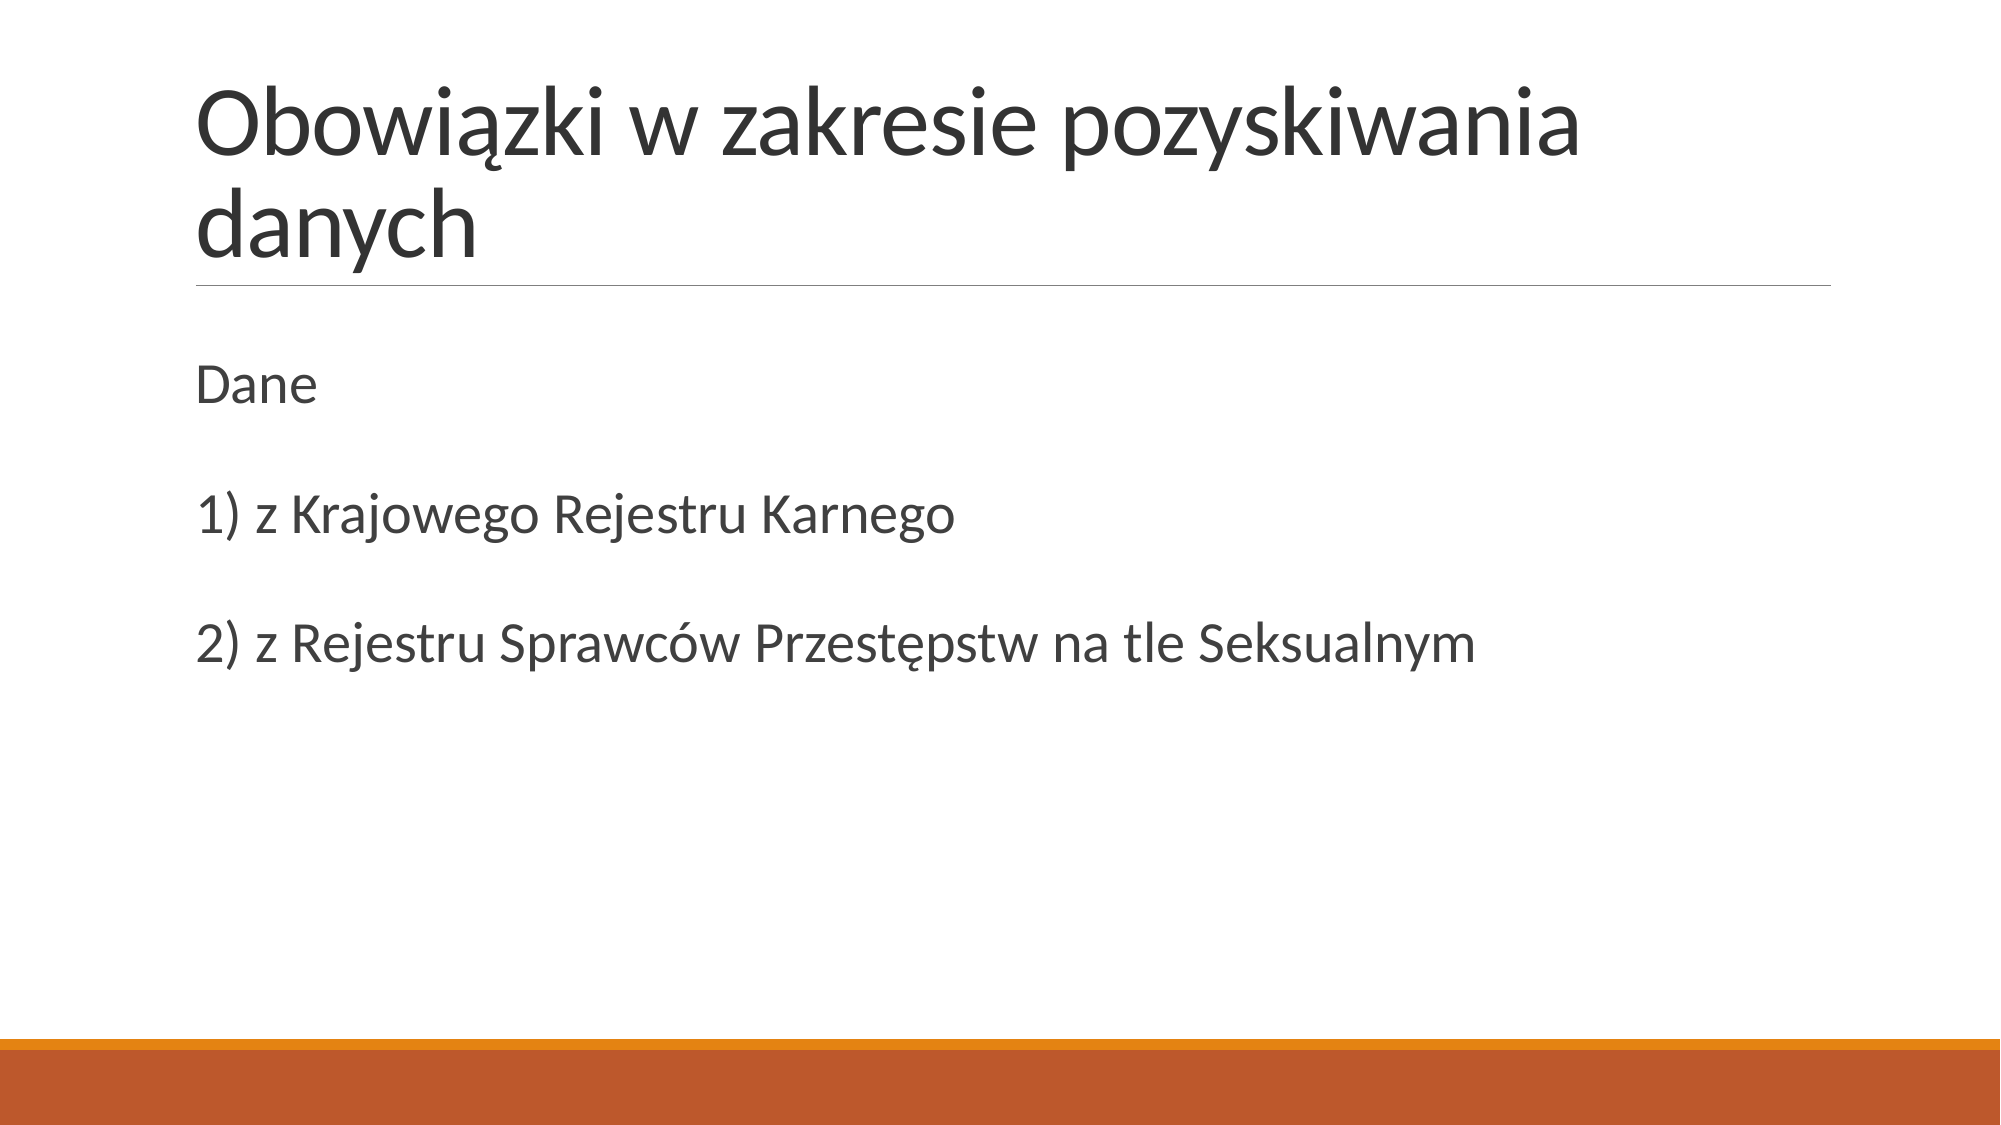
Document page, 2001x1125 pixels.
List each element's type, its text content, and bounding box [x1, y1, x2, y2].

list Dane 1) z Krajowego Rejestru Karnego 2) z Rejestru Sprawców Przestępstw na tle Seksualnym [180, 302, 1831, 963]
title Obowiązki w zakresie pozyskiwania danych [180, 47, 1831, 286]
